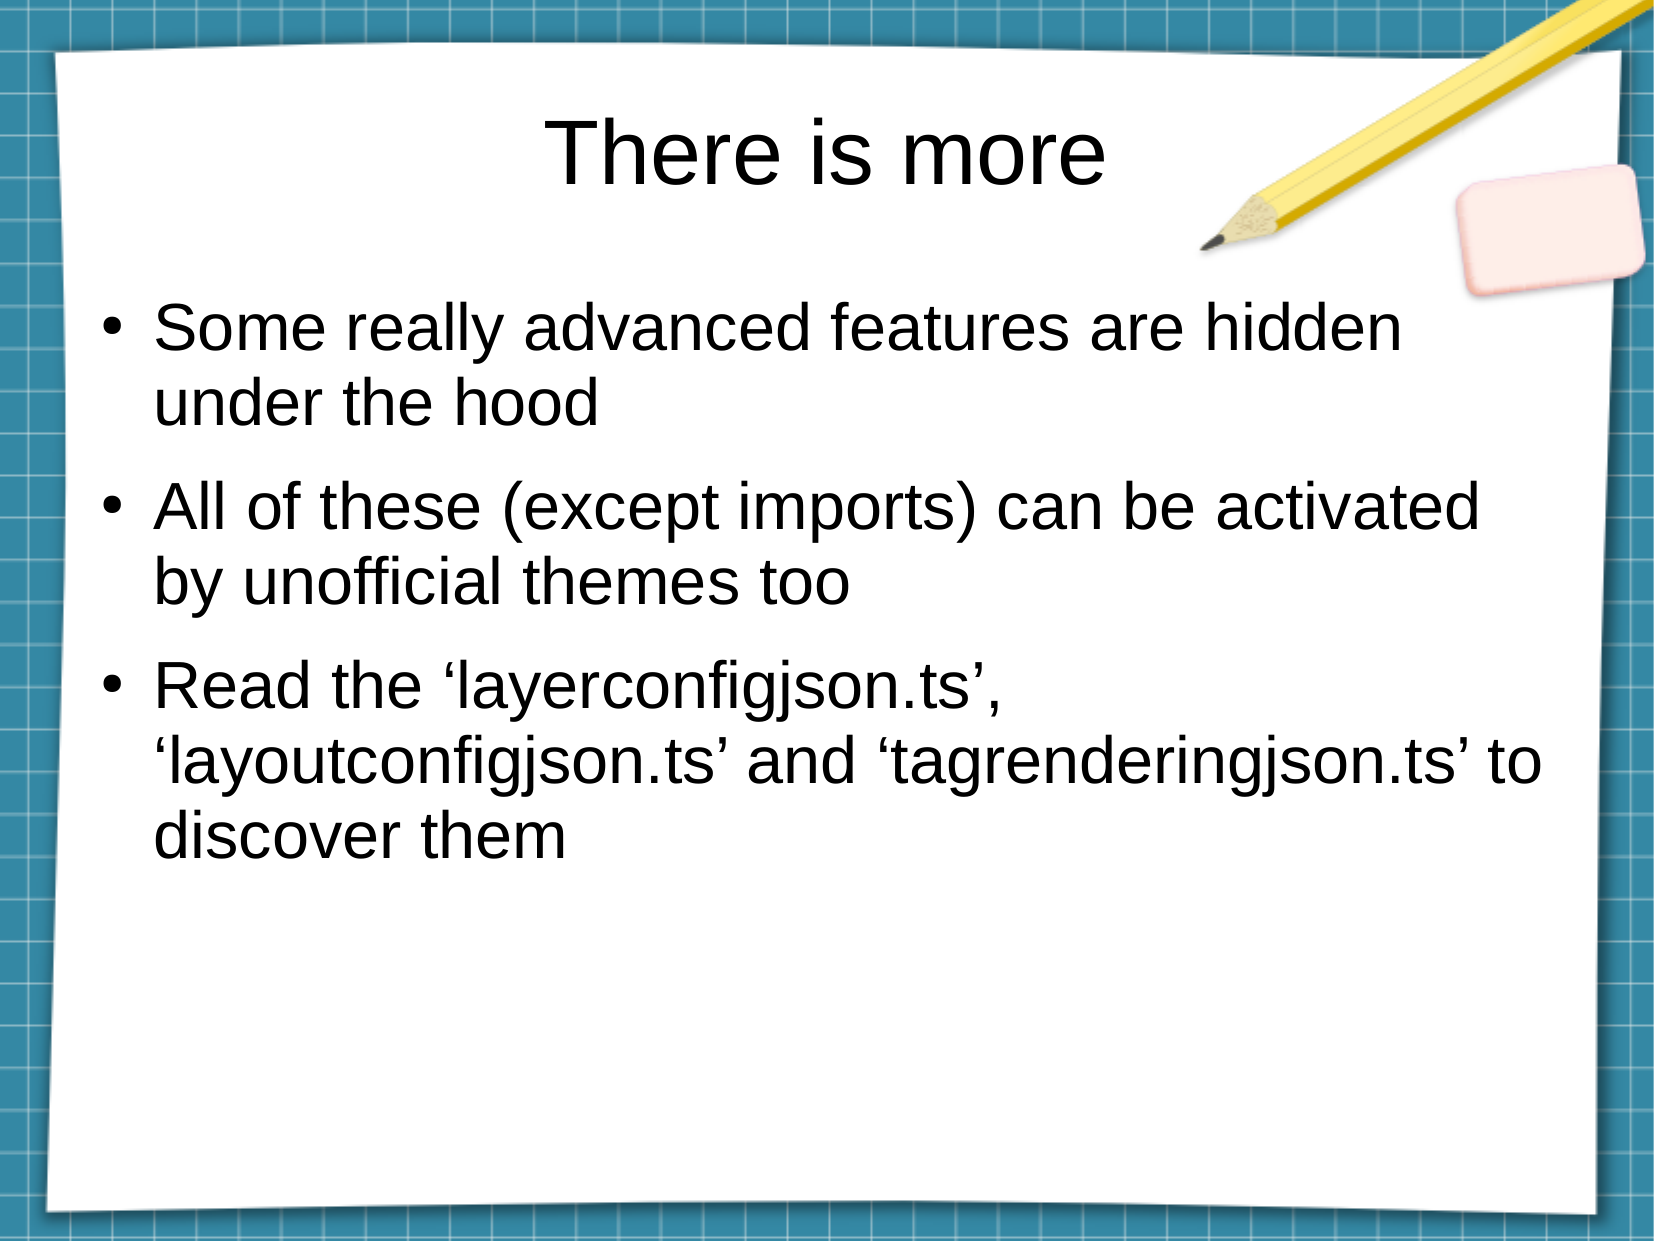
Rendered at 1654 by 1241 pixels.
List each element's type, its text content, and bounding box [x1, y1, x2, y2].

list Some really advanced features are hidden under the hood All of these (except imports) can be activated by unofficial themes too Read the ‘layerconfigjson.ts’, ‘layoutconfigjson.ts’ and ‘tagrenderingjson.ts’ to discover them [82, 290, 1571, 1010]
picture [0, 0, 1654, 1241]
title There is more [82, 49, 1571, 257]
